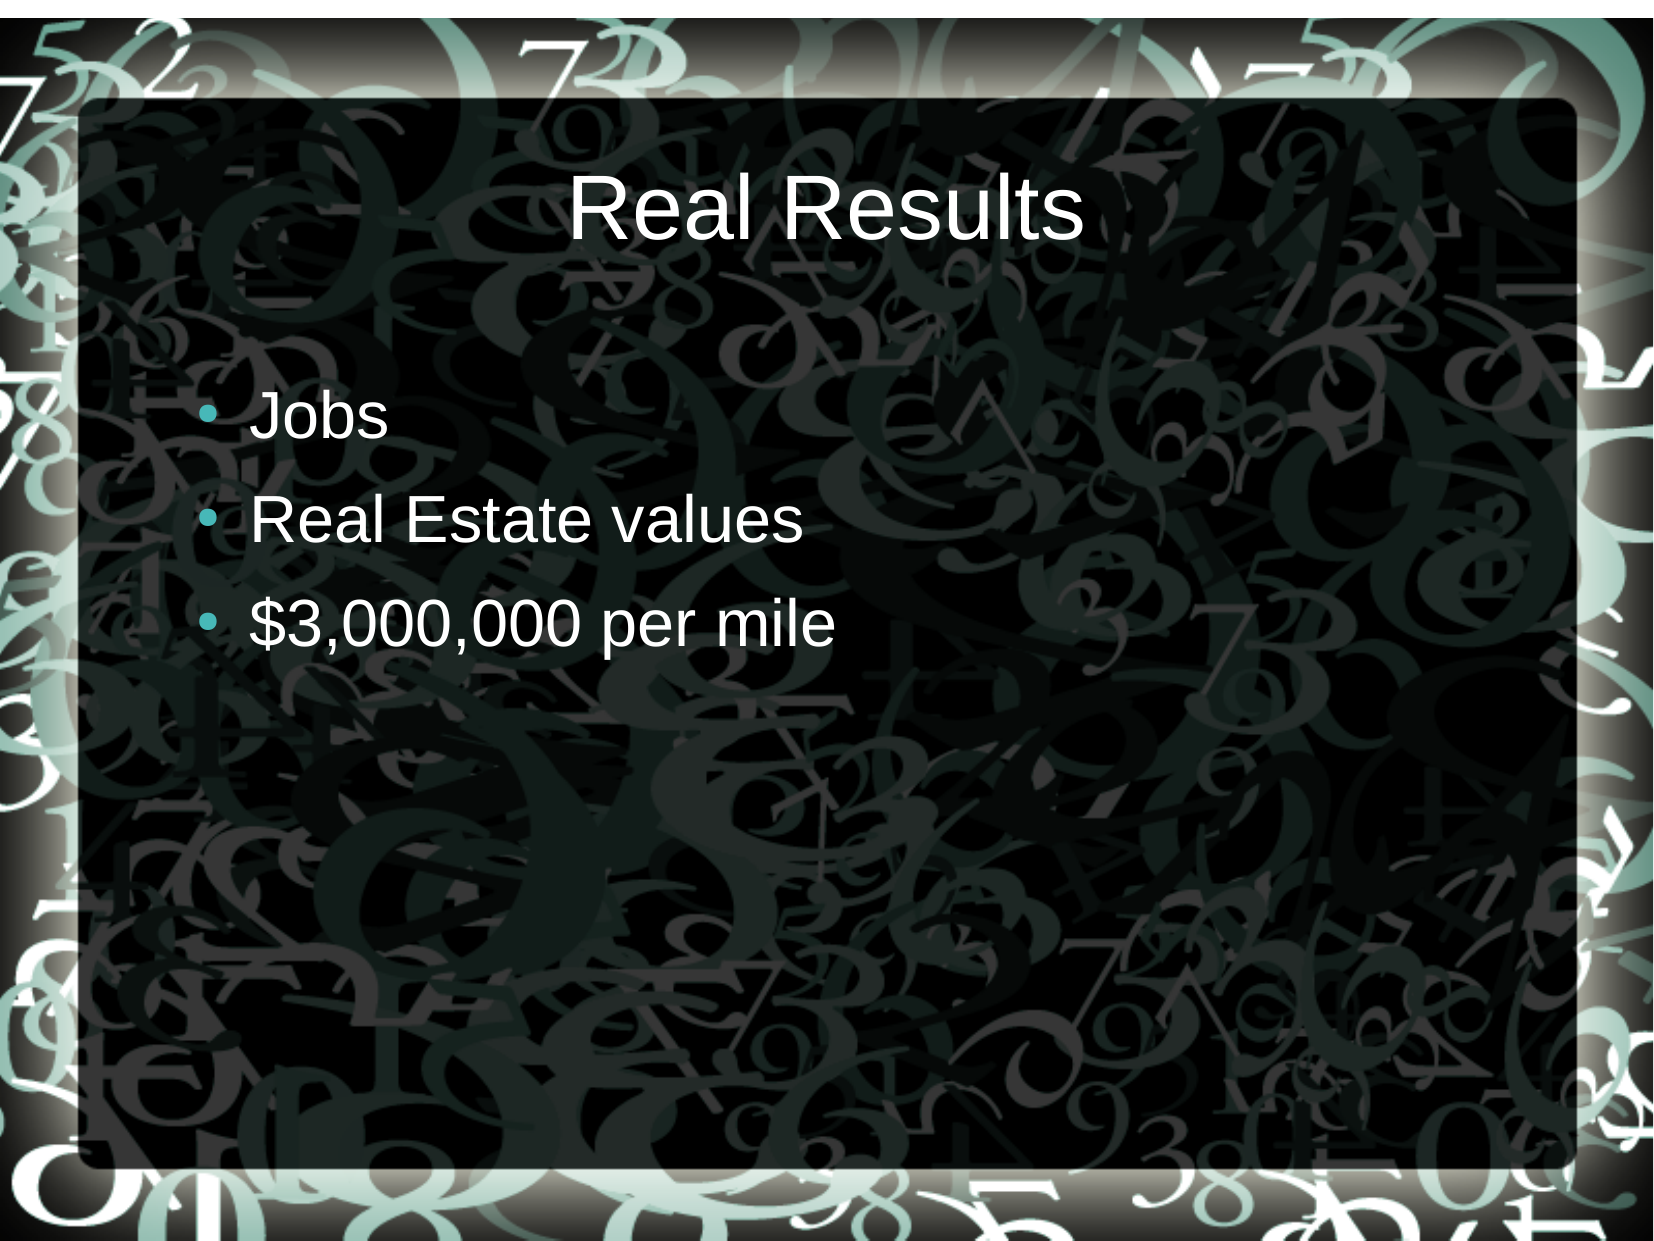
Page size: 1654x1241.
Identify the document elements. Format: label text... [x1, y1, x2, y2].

list Jobs Real Estate values $3,000,000 per mile [178, 377, 1569, 1148]
title Real Results [82, 105, 1571, 310]
picture [0, 18, 1654, 1241]
